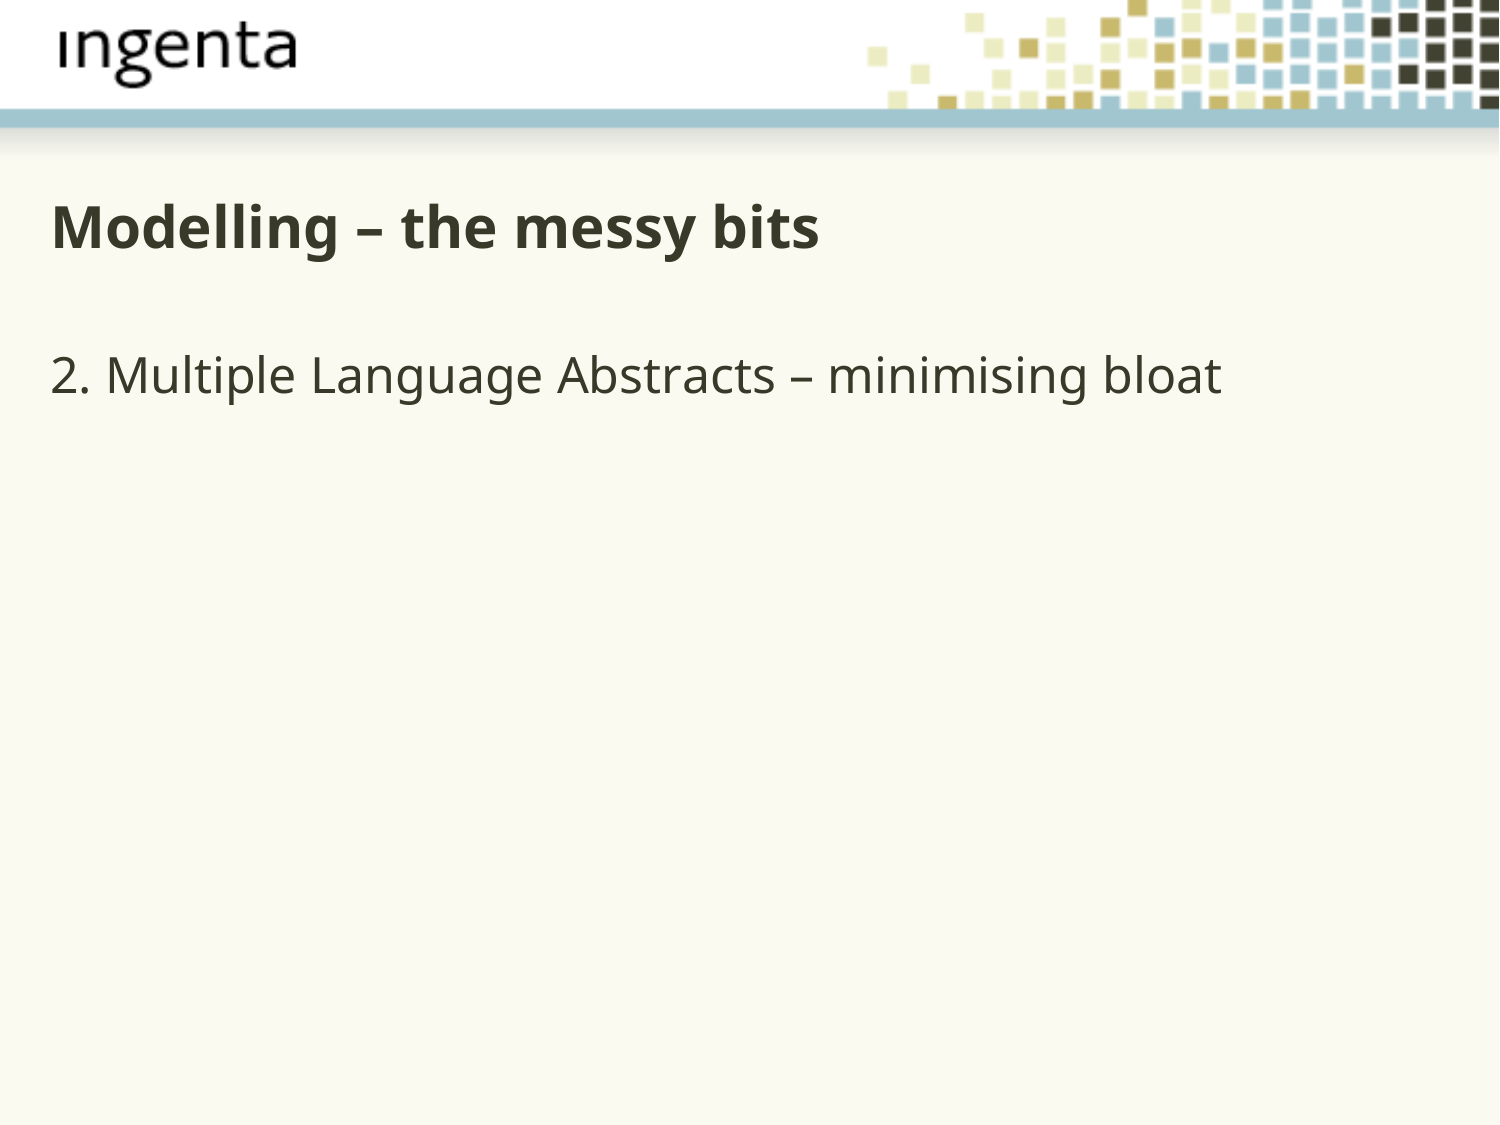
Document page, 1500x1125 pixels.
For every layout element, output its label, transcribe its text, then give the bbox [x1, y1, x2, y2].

title Modelling – the messy bits [50, 187, 1375, 262]
list 2. Multiple Language Abstracts – minimising bloat [50, 262, 1375, 975]
picture [0, 0, 1499, 1125]
